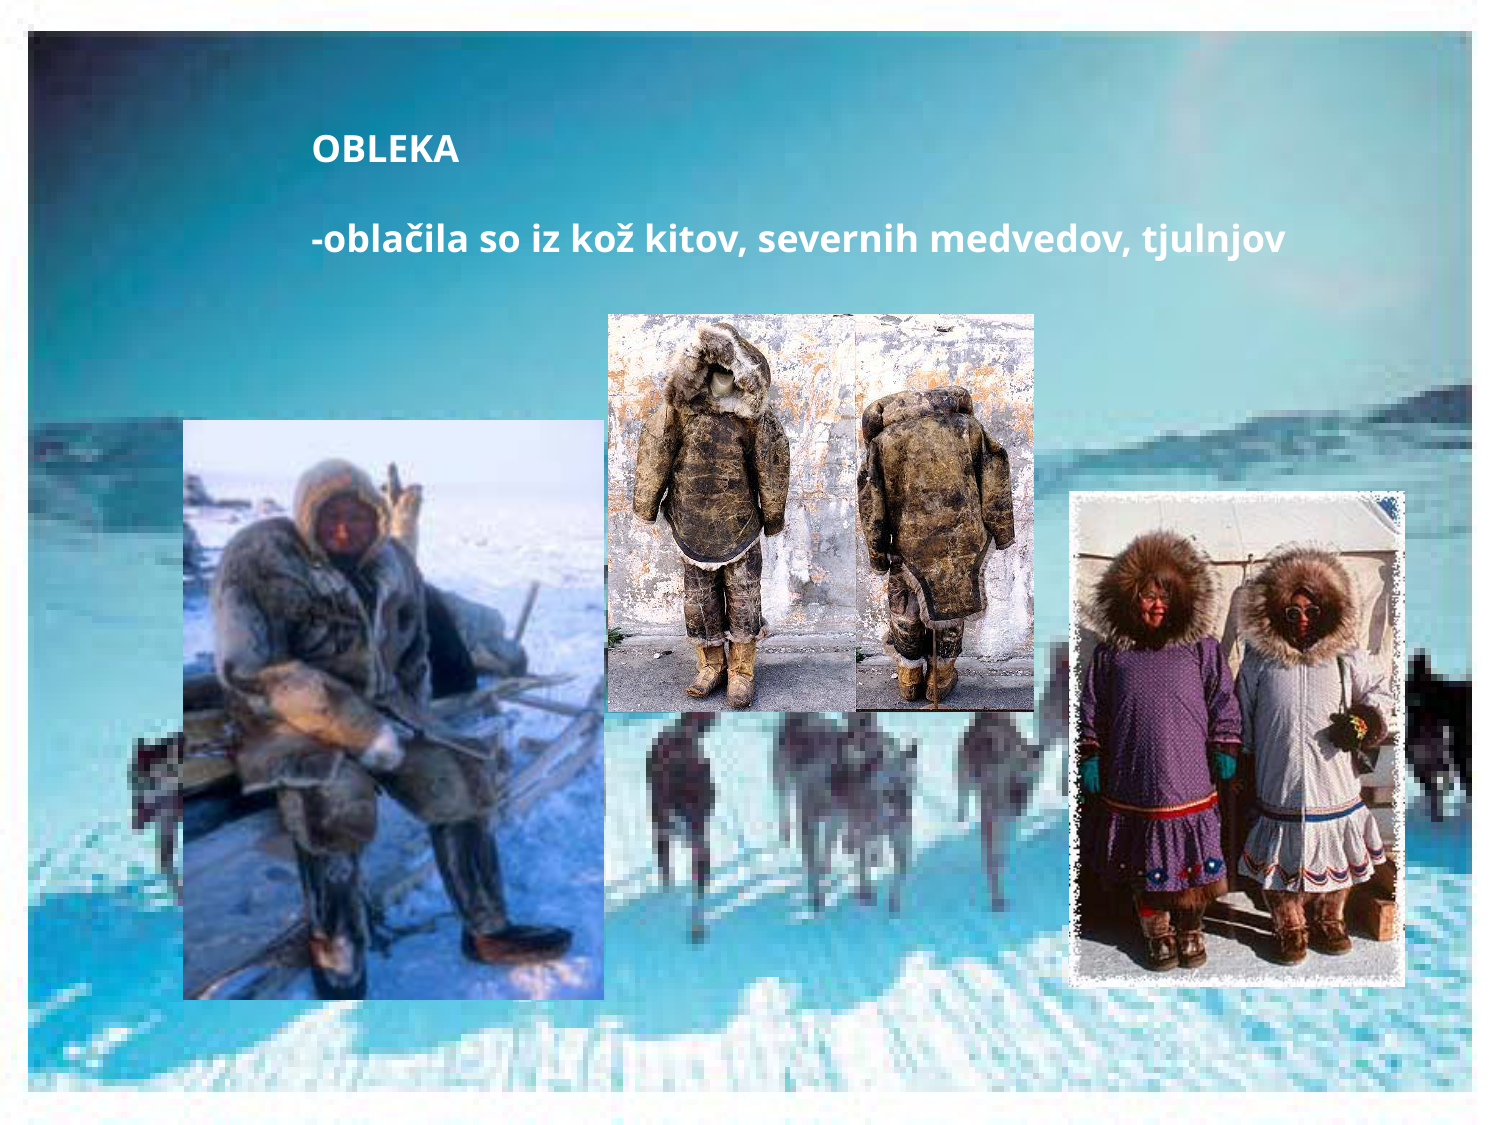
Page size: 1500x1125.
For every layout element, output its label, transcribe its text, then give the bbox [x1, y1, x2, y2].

text_box OBLEKA -oblačila so iz kož kitov, severnih medvedov, tjulnjov [296, 117, 1302, 358]
picture [0, 0, 1500, 1125]
